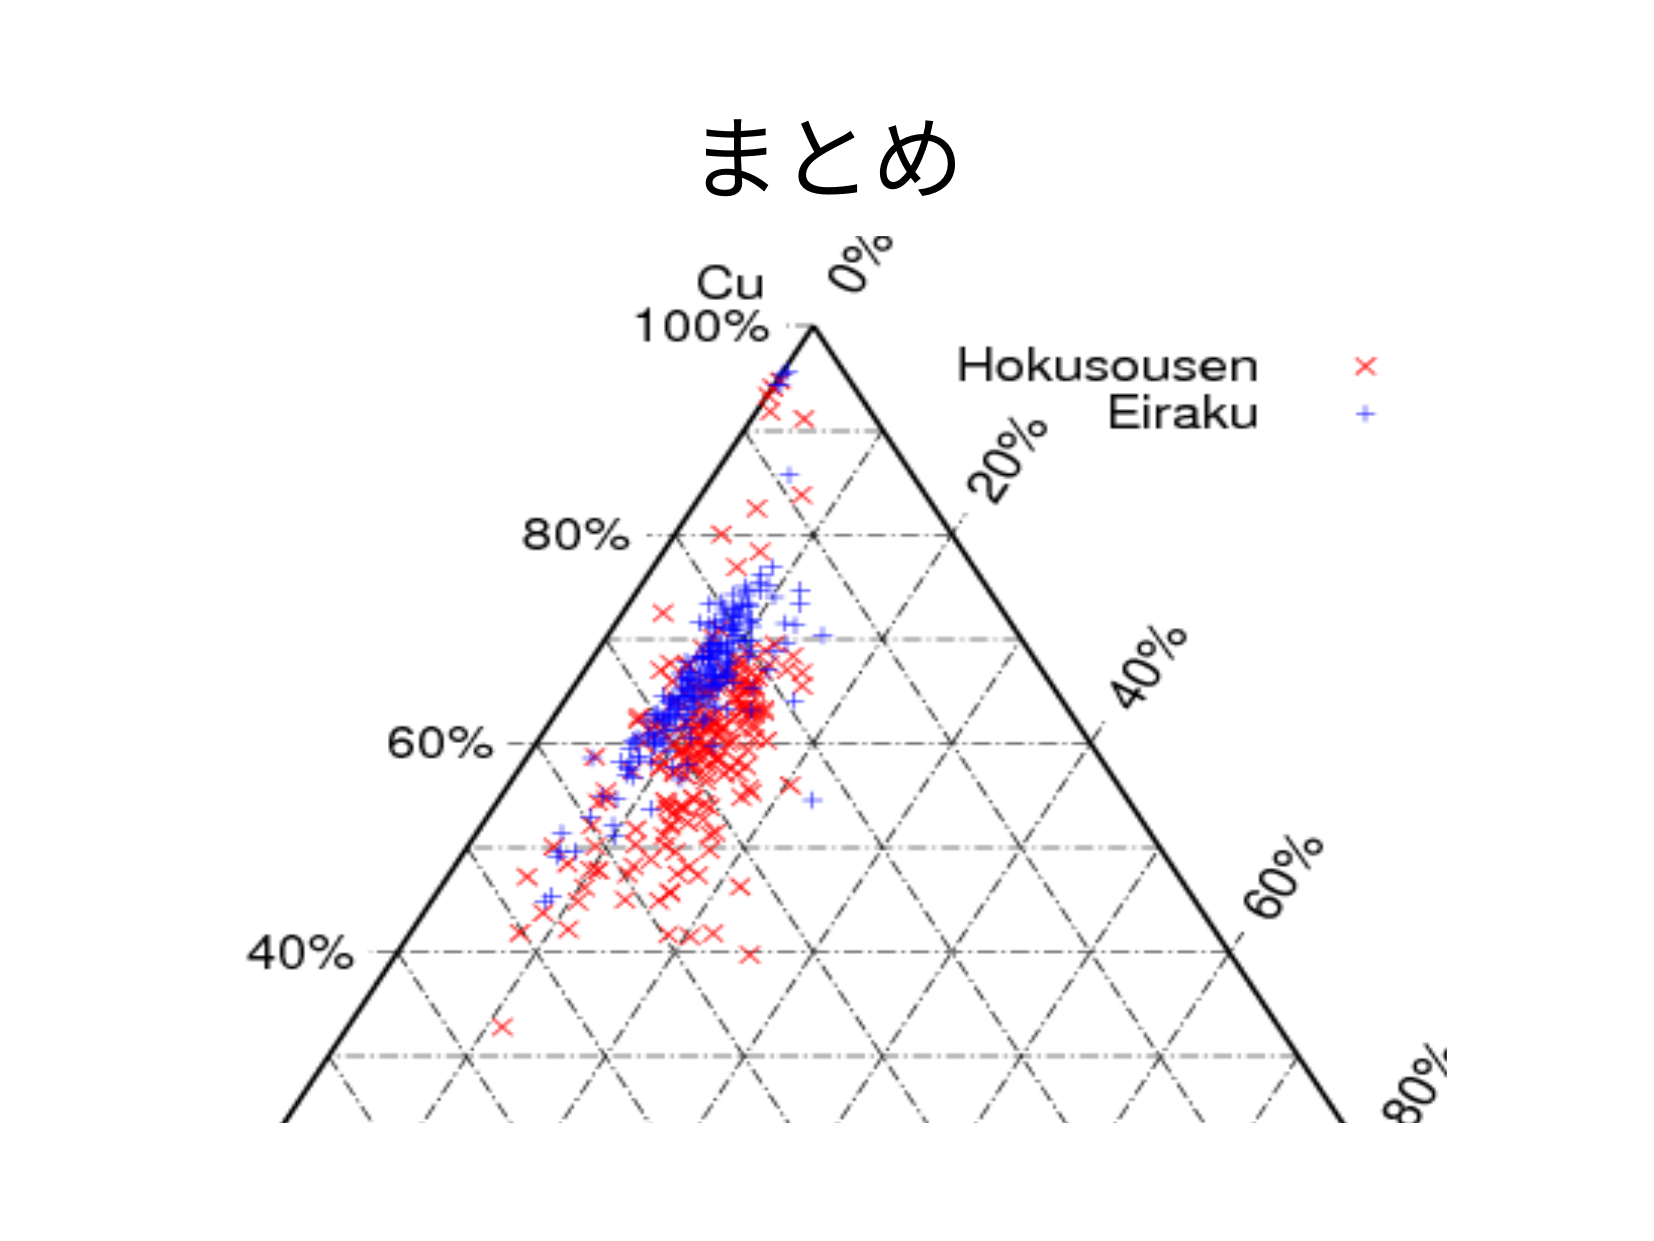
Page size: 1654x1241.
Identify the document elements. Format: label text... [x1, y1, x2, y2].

title まとめ [82, 49, 1571, 257]
picture [177, 236, 1447, 1123]
